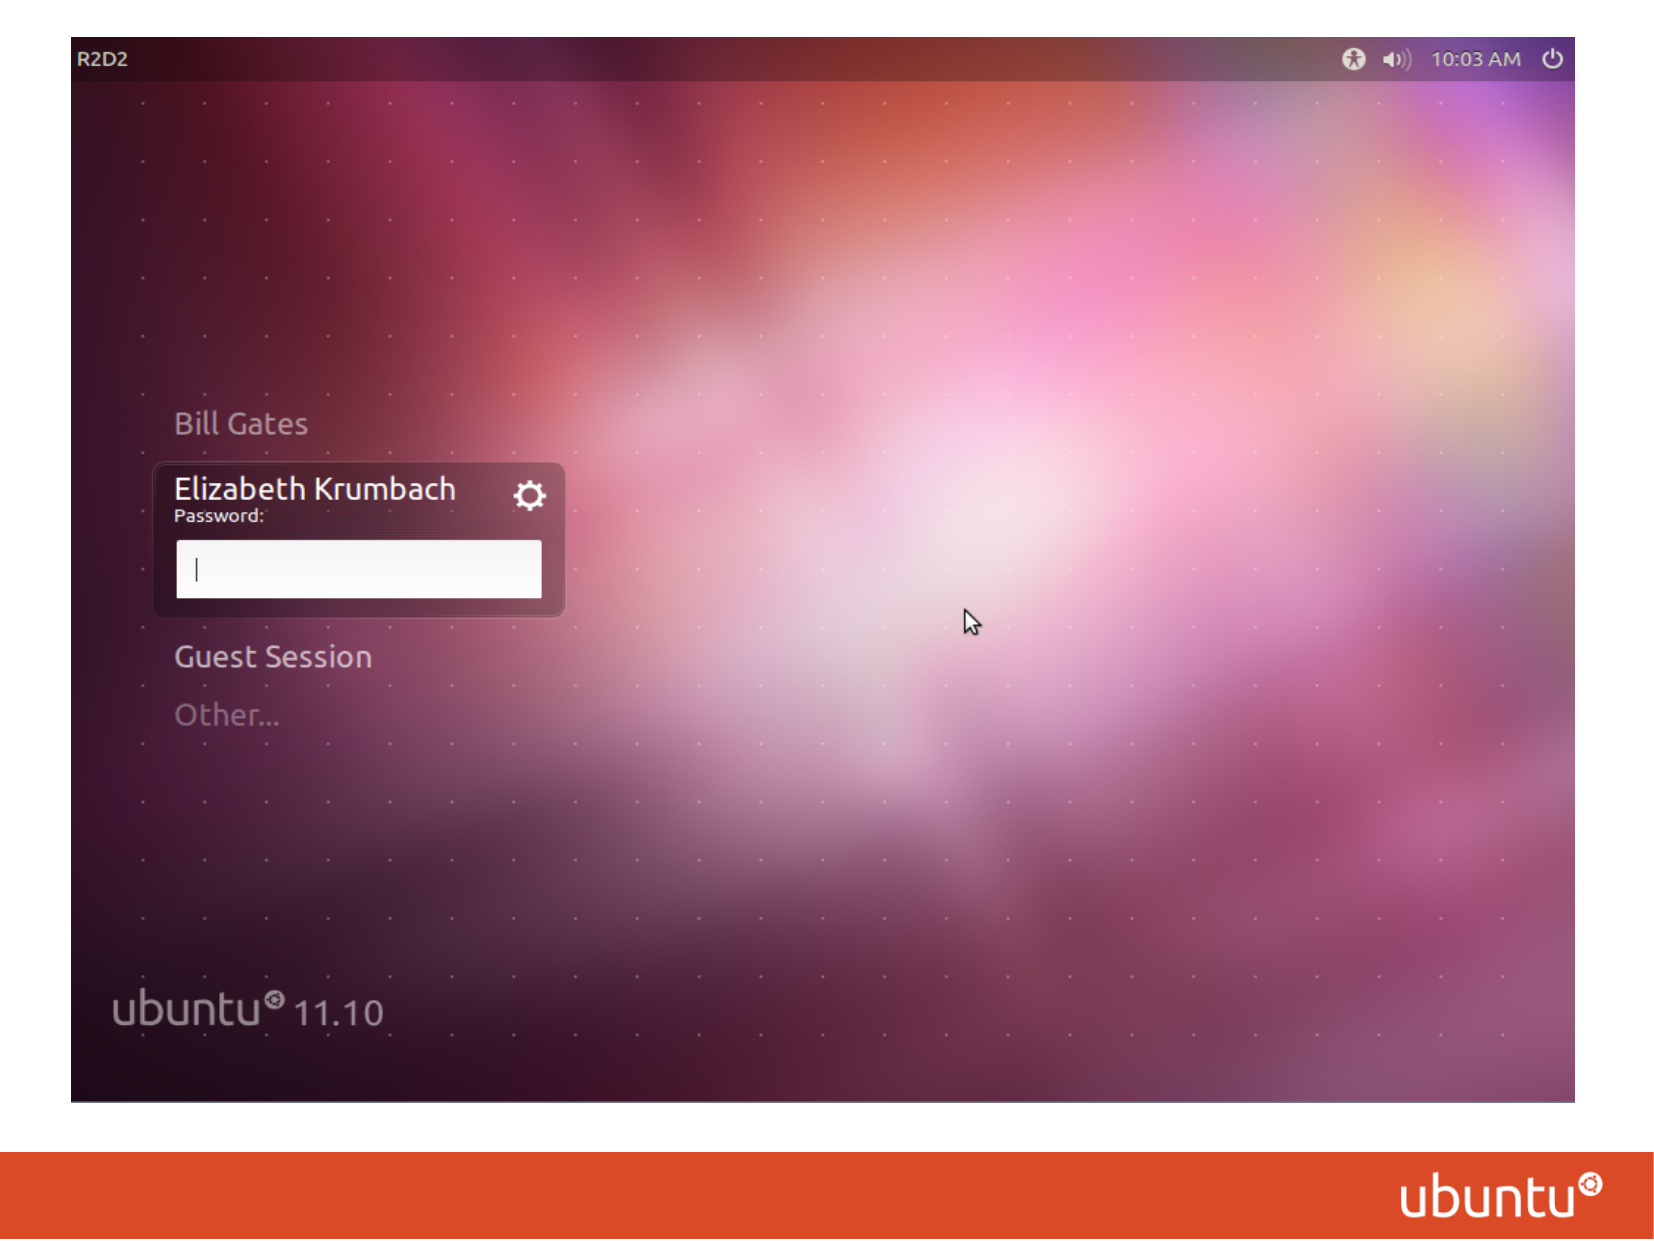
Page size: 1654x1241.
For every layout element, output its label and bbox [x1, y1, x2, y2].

picture [71, 37, 1576, 1103]
picture [0, 1152, 1654, 1239]
